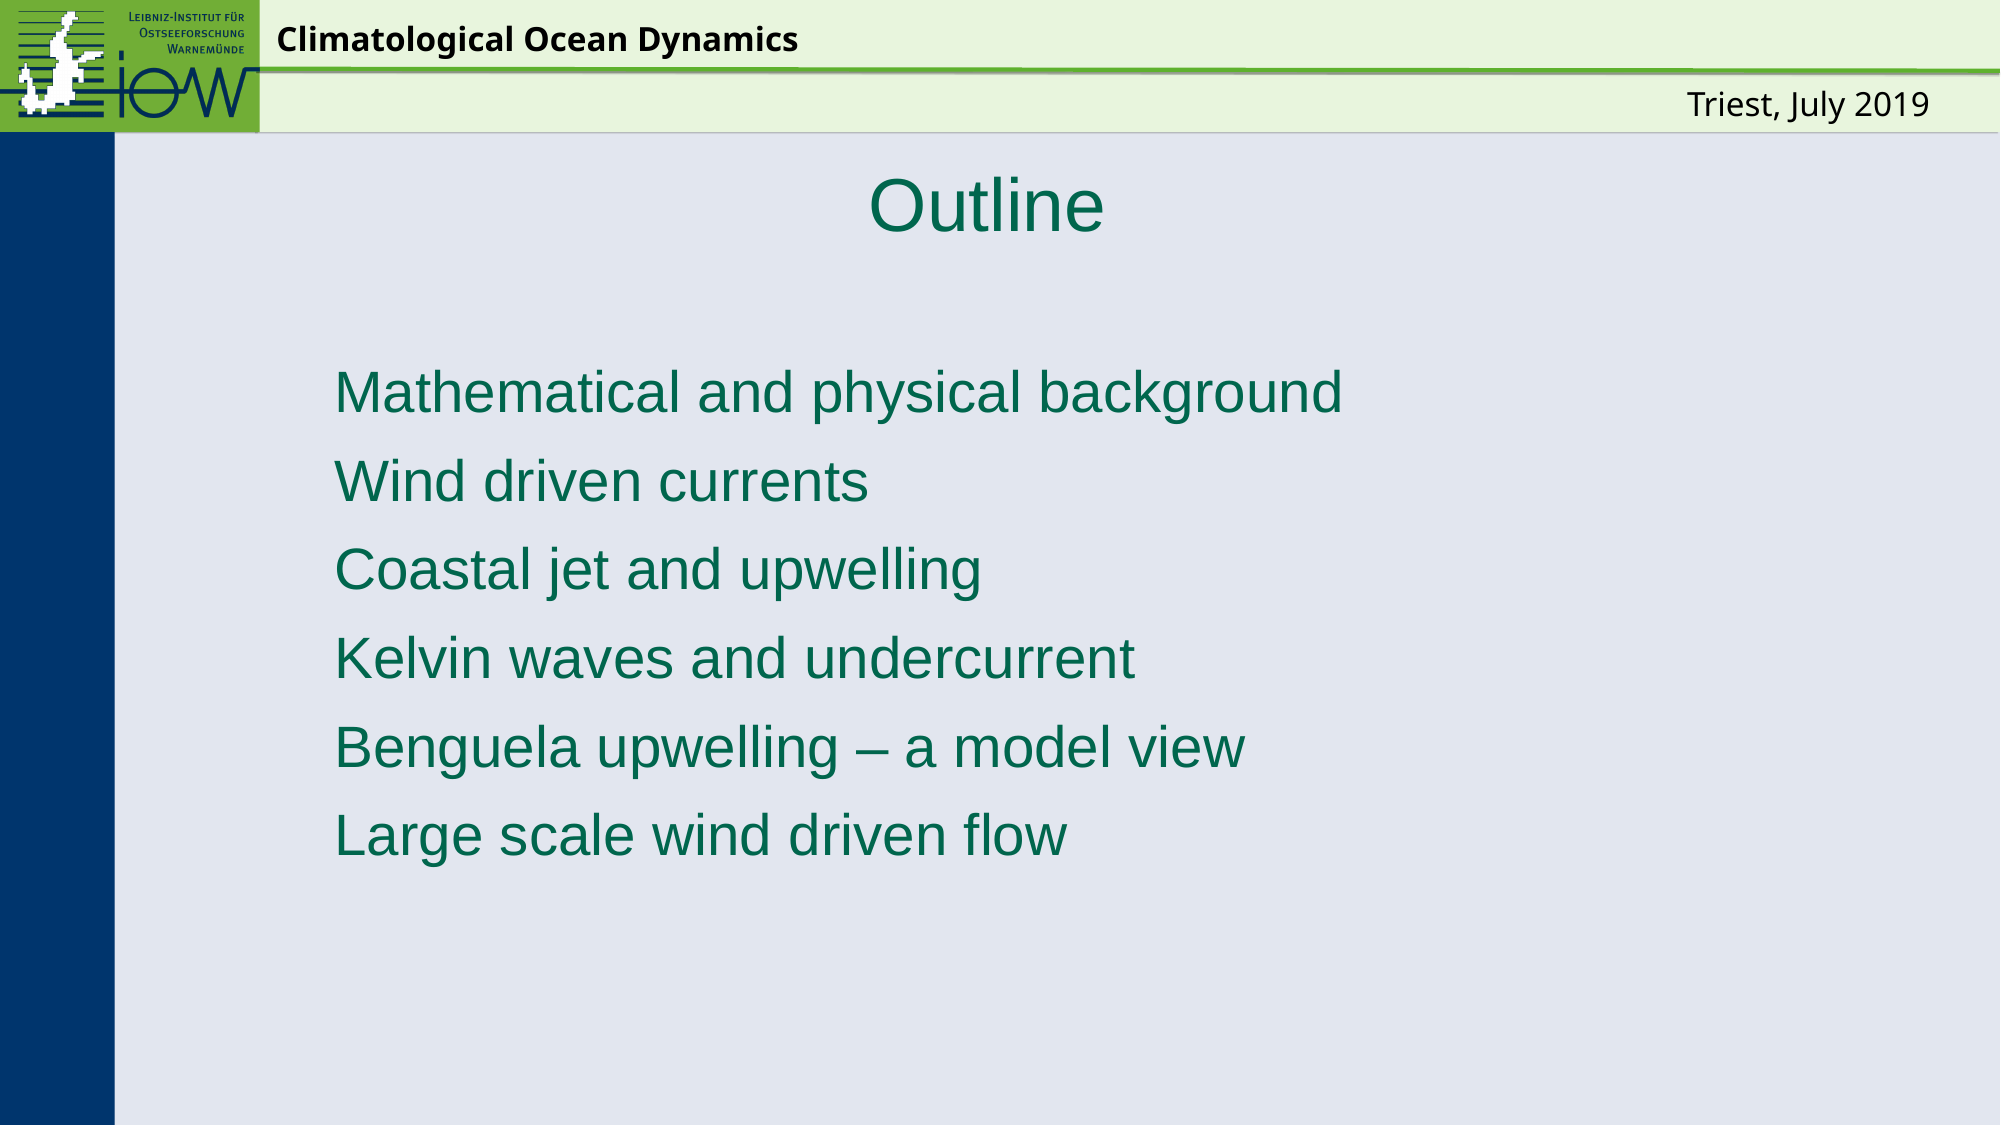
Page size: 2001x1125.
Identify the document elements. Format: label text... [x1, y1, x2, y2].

text_box Outline Mathematical and physical background Wind driven currents Coastal jet and upwelling Kelvin waves and undercurrent Benguela upwelling – a model view Large scale wind driven flow [311, 148, 1657, 543]
picture [0, 10, 260, 118]
